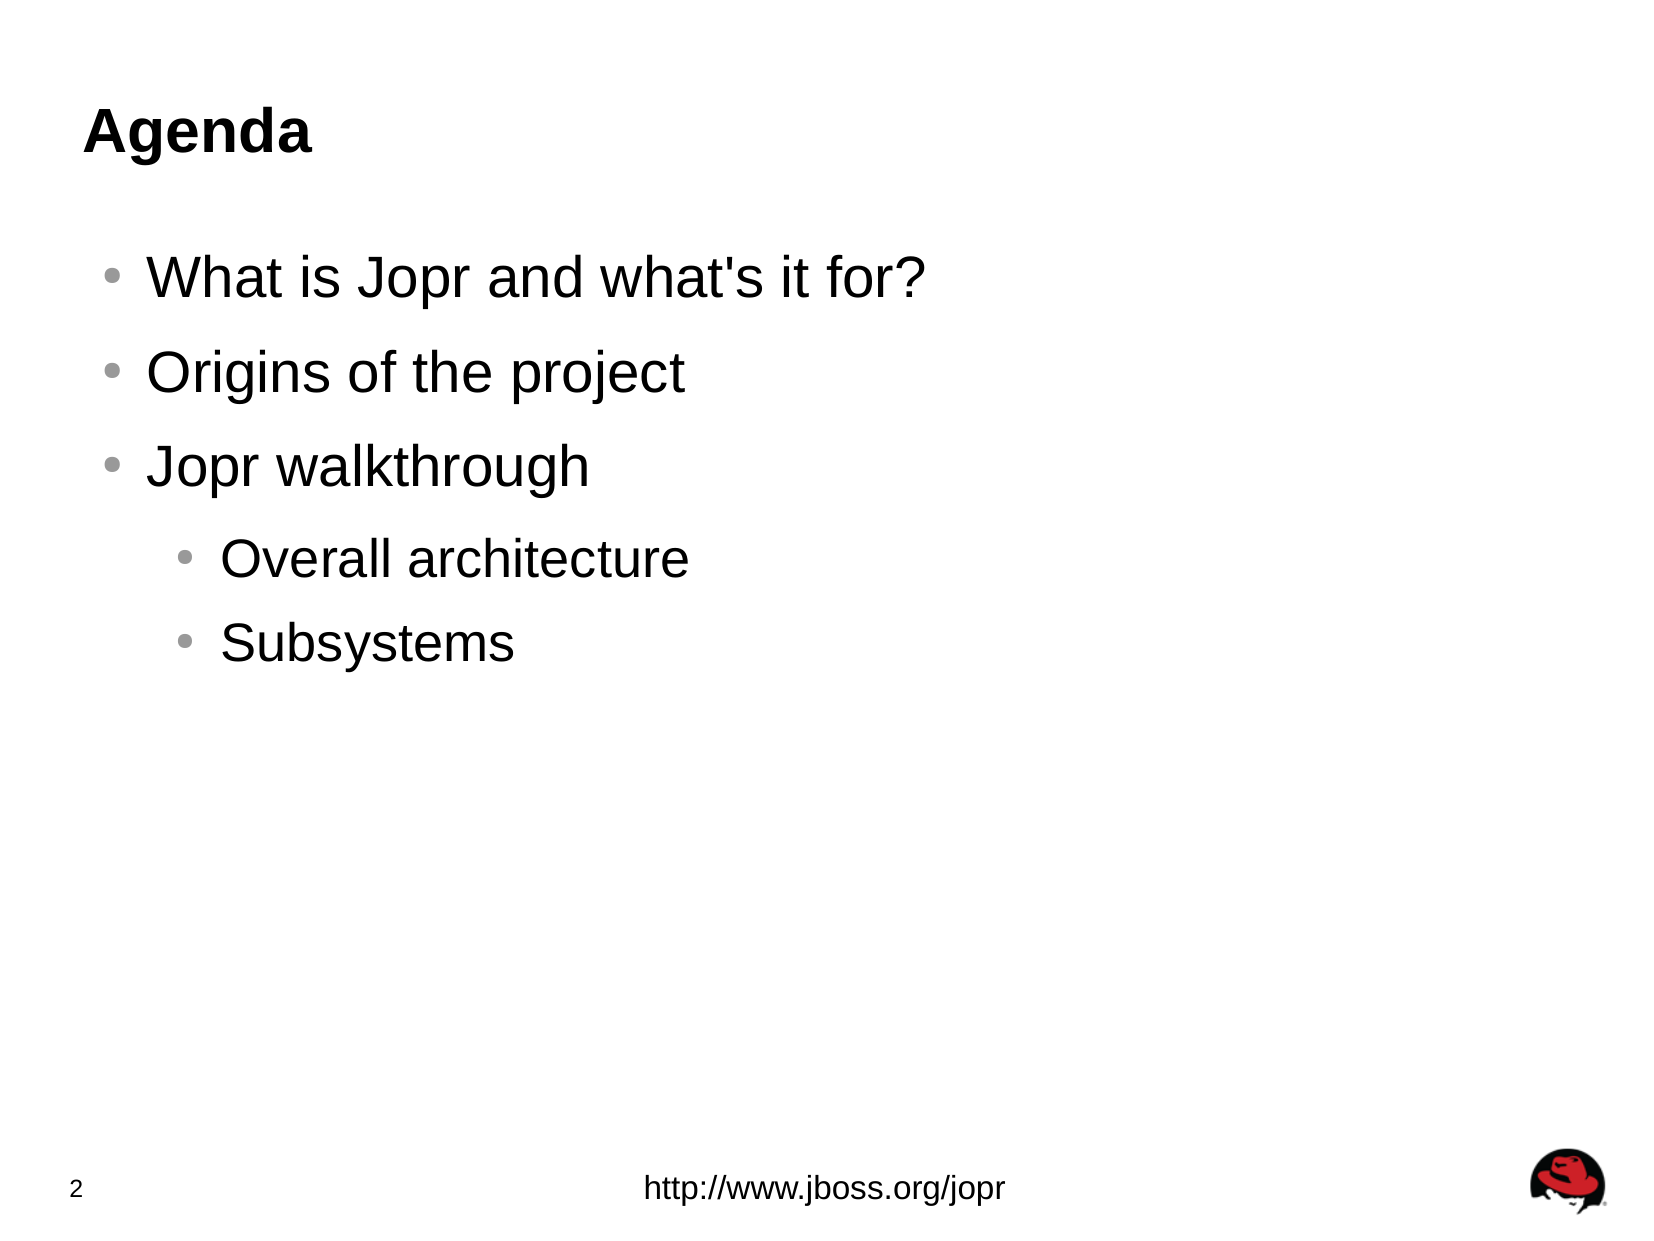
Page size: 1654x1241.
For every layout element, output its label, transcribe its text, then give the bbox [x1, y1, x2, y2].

title Agenda [82, 45, 1571, 218]
picture [1529, 1146, 1613, 1224]
list What is Jopr and what's it for? Origins of the project Jopr walkthrough Overall architecture Subsystems [86, 244, 1576, 1024]
